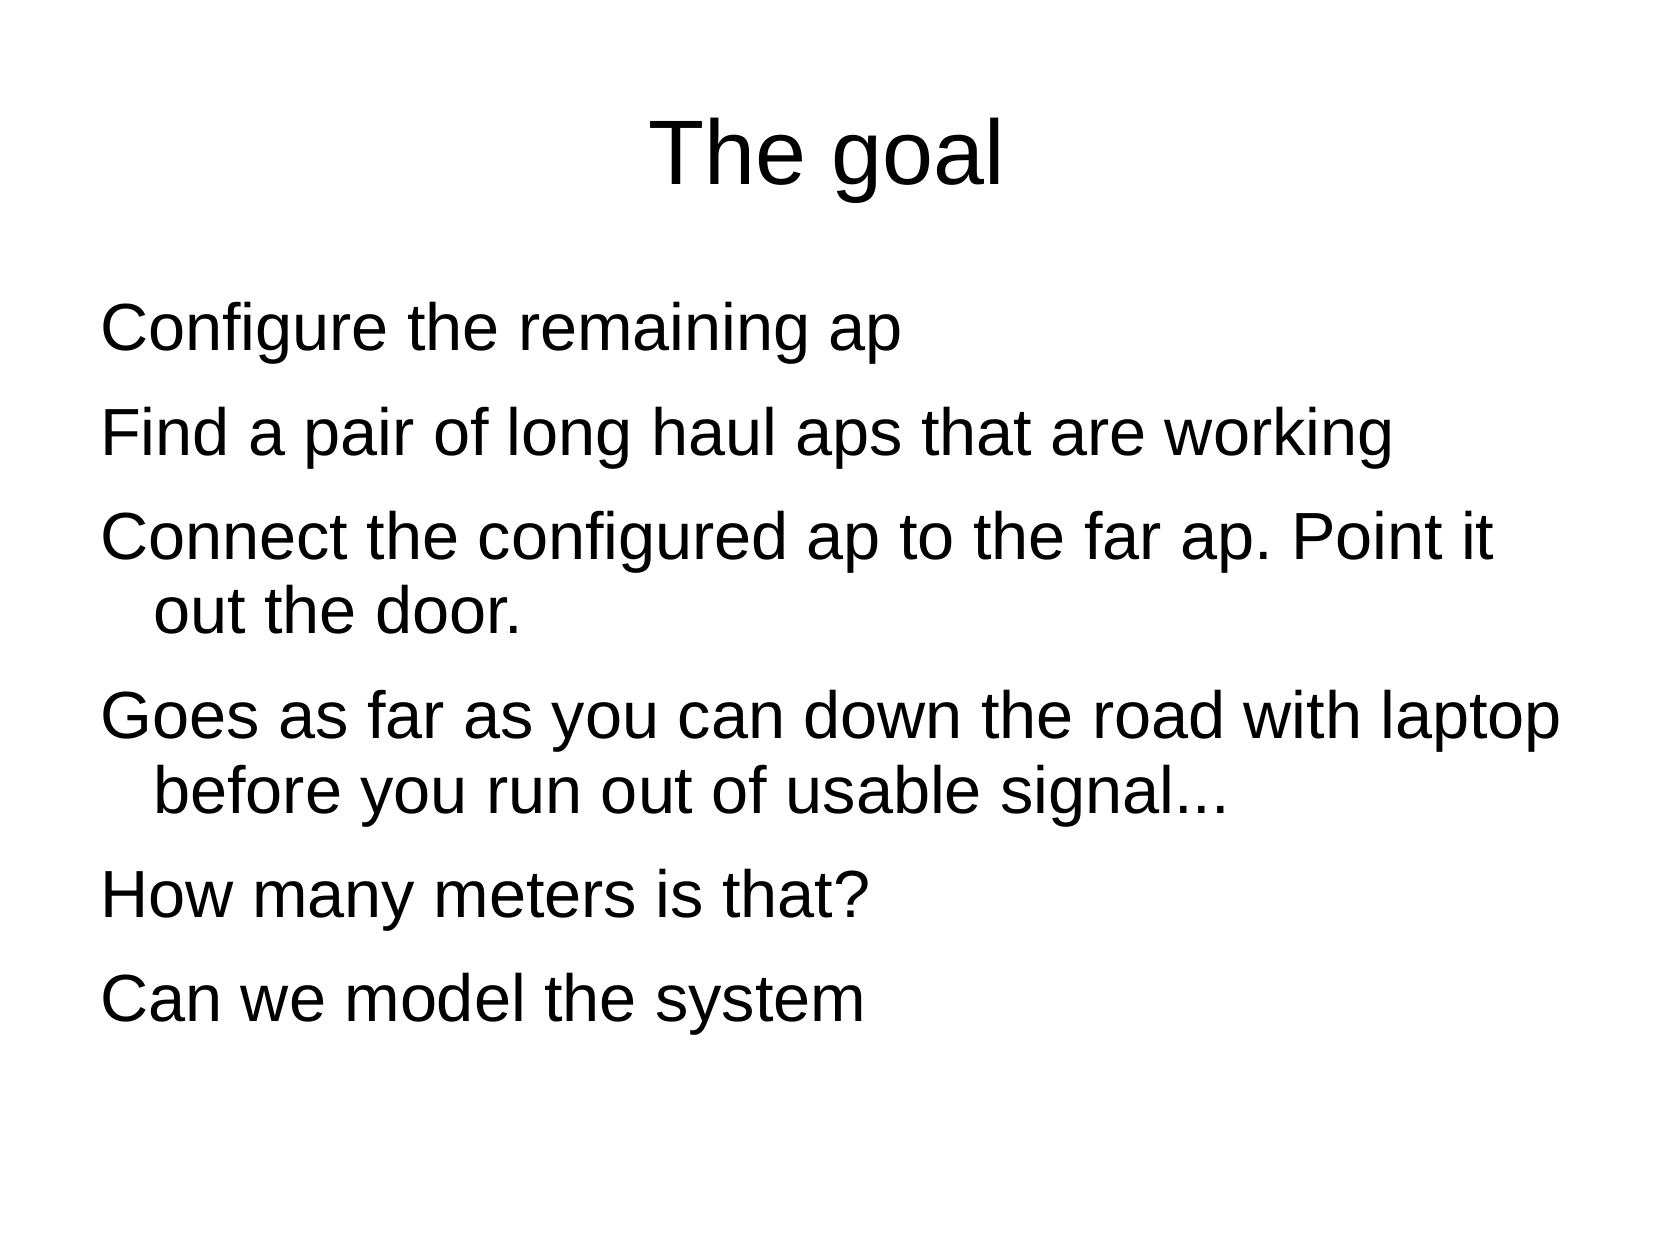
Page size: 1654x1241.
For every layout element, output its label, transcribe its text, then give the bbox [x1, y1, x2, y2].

list Configure the remaining ap Find a pair of long haul aps that are working Connect the configured ap to the far ap. Point it out the door. Goes as far as you can down the road with laptop before you run out of usable signal... How many meters is that? Can we model the system [82, 290, 1571, 1094]
title The goal [82, 49, 1571, 257]
